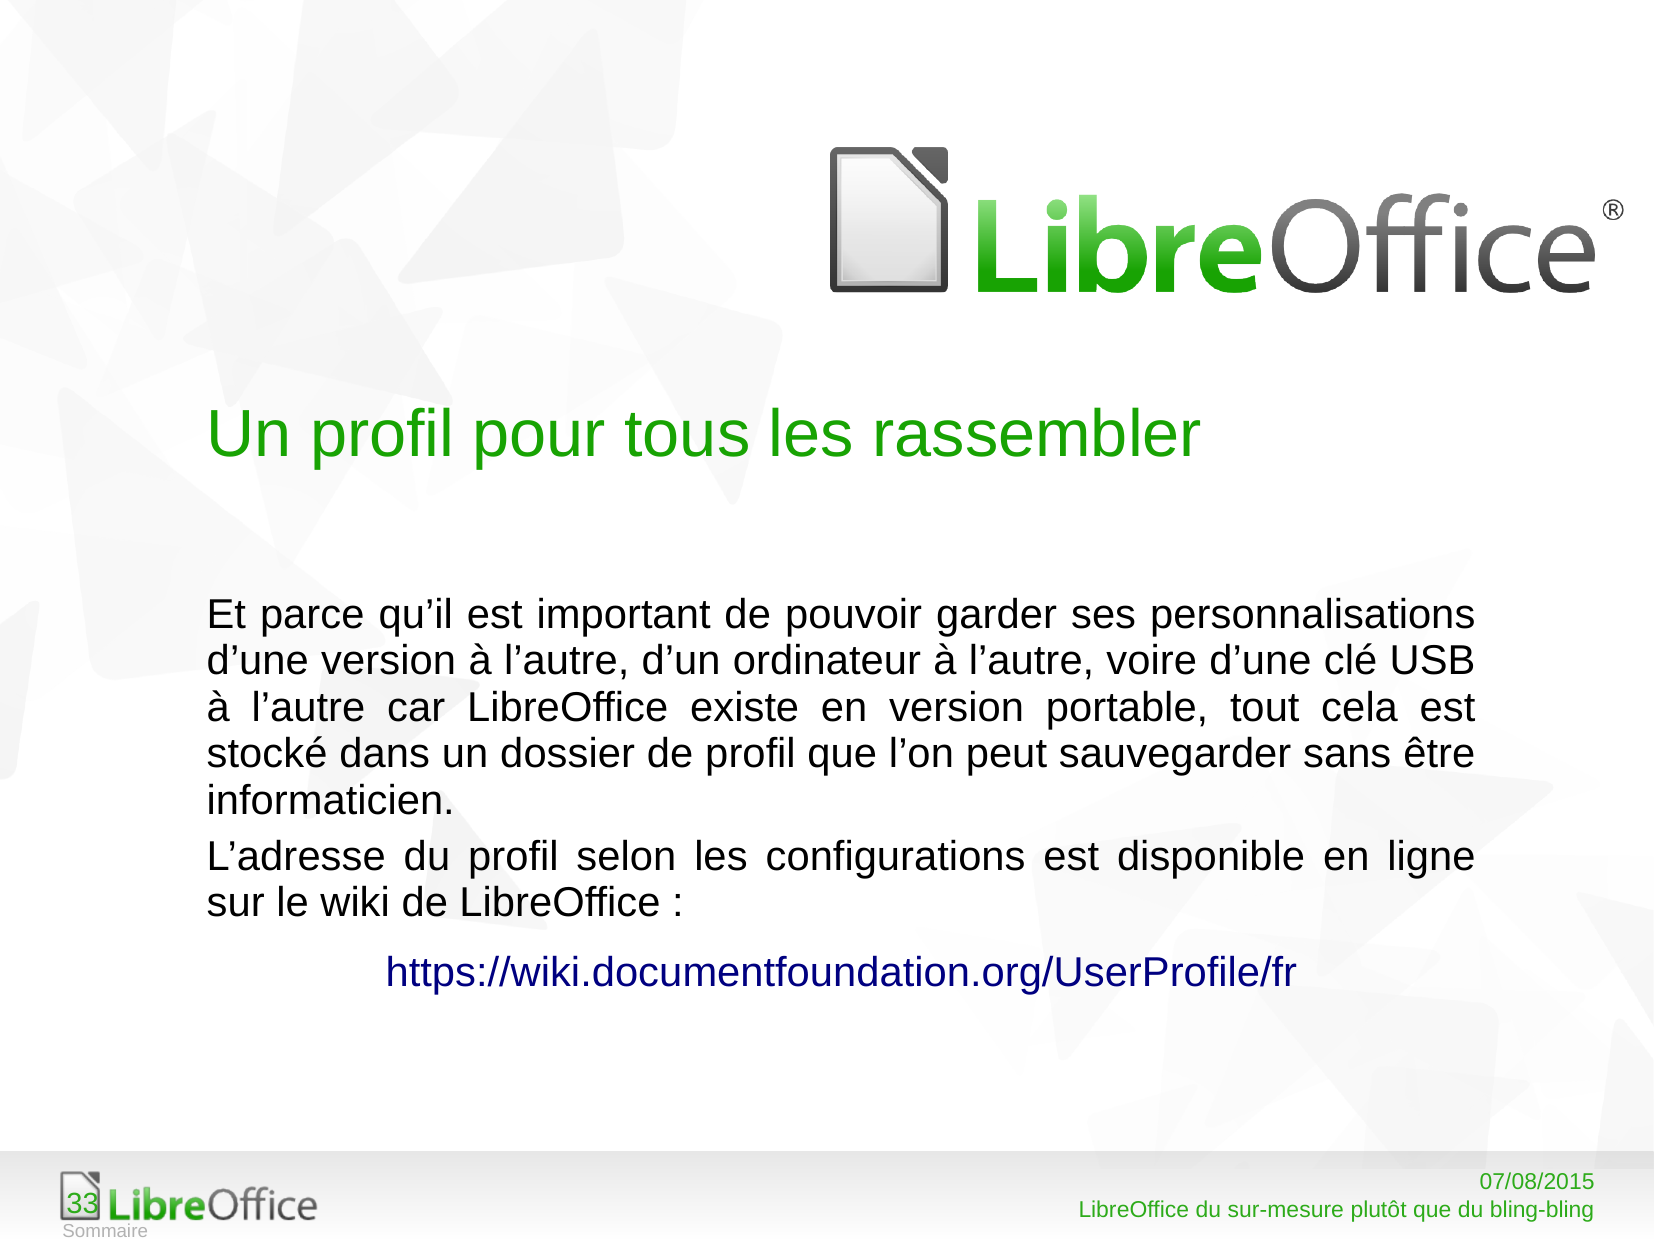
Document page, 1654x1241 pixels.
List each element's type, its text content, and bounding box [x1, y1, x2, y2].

picture [0, 0, 1654, 930]
title Un profil pour tous les rassembler [206, 395, 1477, 573]
picture [915, 548, 1654, 1169]
list Et parce qu’il est important de pouvoir garder ses personnalisations d’une version à l’autre, d’un ordinateur à l’autre, voire d’une clé USB à l’autre car LibreOffice existe en version portable, tout cela est stocké dans un dossier de profil que l’on peut sauvegarder sans être informaticien. L’adresse du profil selon les configurations est disponible en ligne sur le wiki de LibreOffice : https://wiki.documentfoundation.org/UserProfile/fr [206, 590, 1477, 1241]
picture [41, 1152, 206, 1240]
